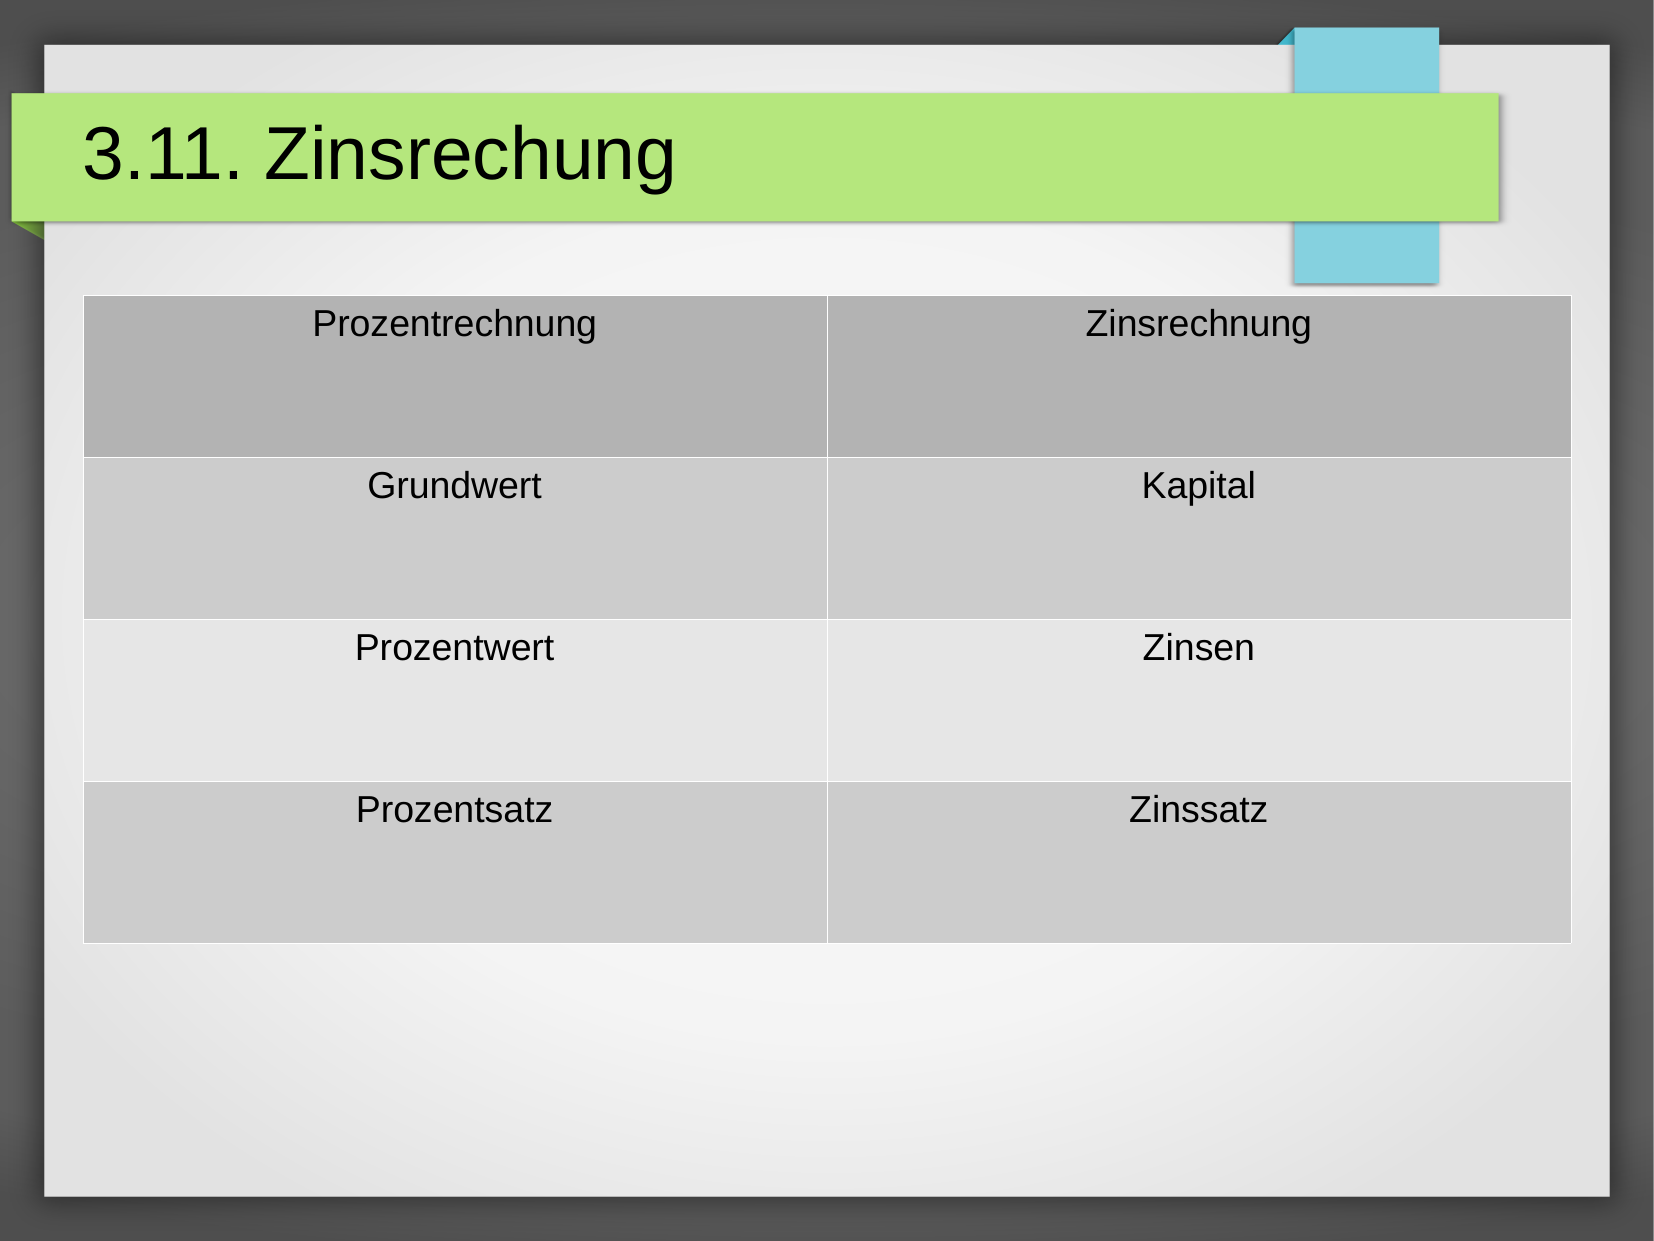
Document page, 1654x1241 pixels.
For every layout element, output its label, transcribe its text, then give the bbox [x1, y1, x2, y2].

table_header Zinsrechnung [828, 296, 1571, 457]
table_header Prozentrechnung [84, 296, 827, 457]
title 3.11. Zinsrechung [82, 69, 1501, 238]
table_cell Kapital [828, 458, 1571, 619]
table_cell Zinsen [828, 620, 1571, 781]
table_cell Grundwert [84, 458, 827, 619]
table_cell Zinssatz [828, 782, 1571, 943]
table_cell Prozentsatz [84, 782, 827, 943]
picture [0, 0, 1654, 1241]
table_cell Prozentwert [84, 620, 827, 781]
